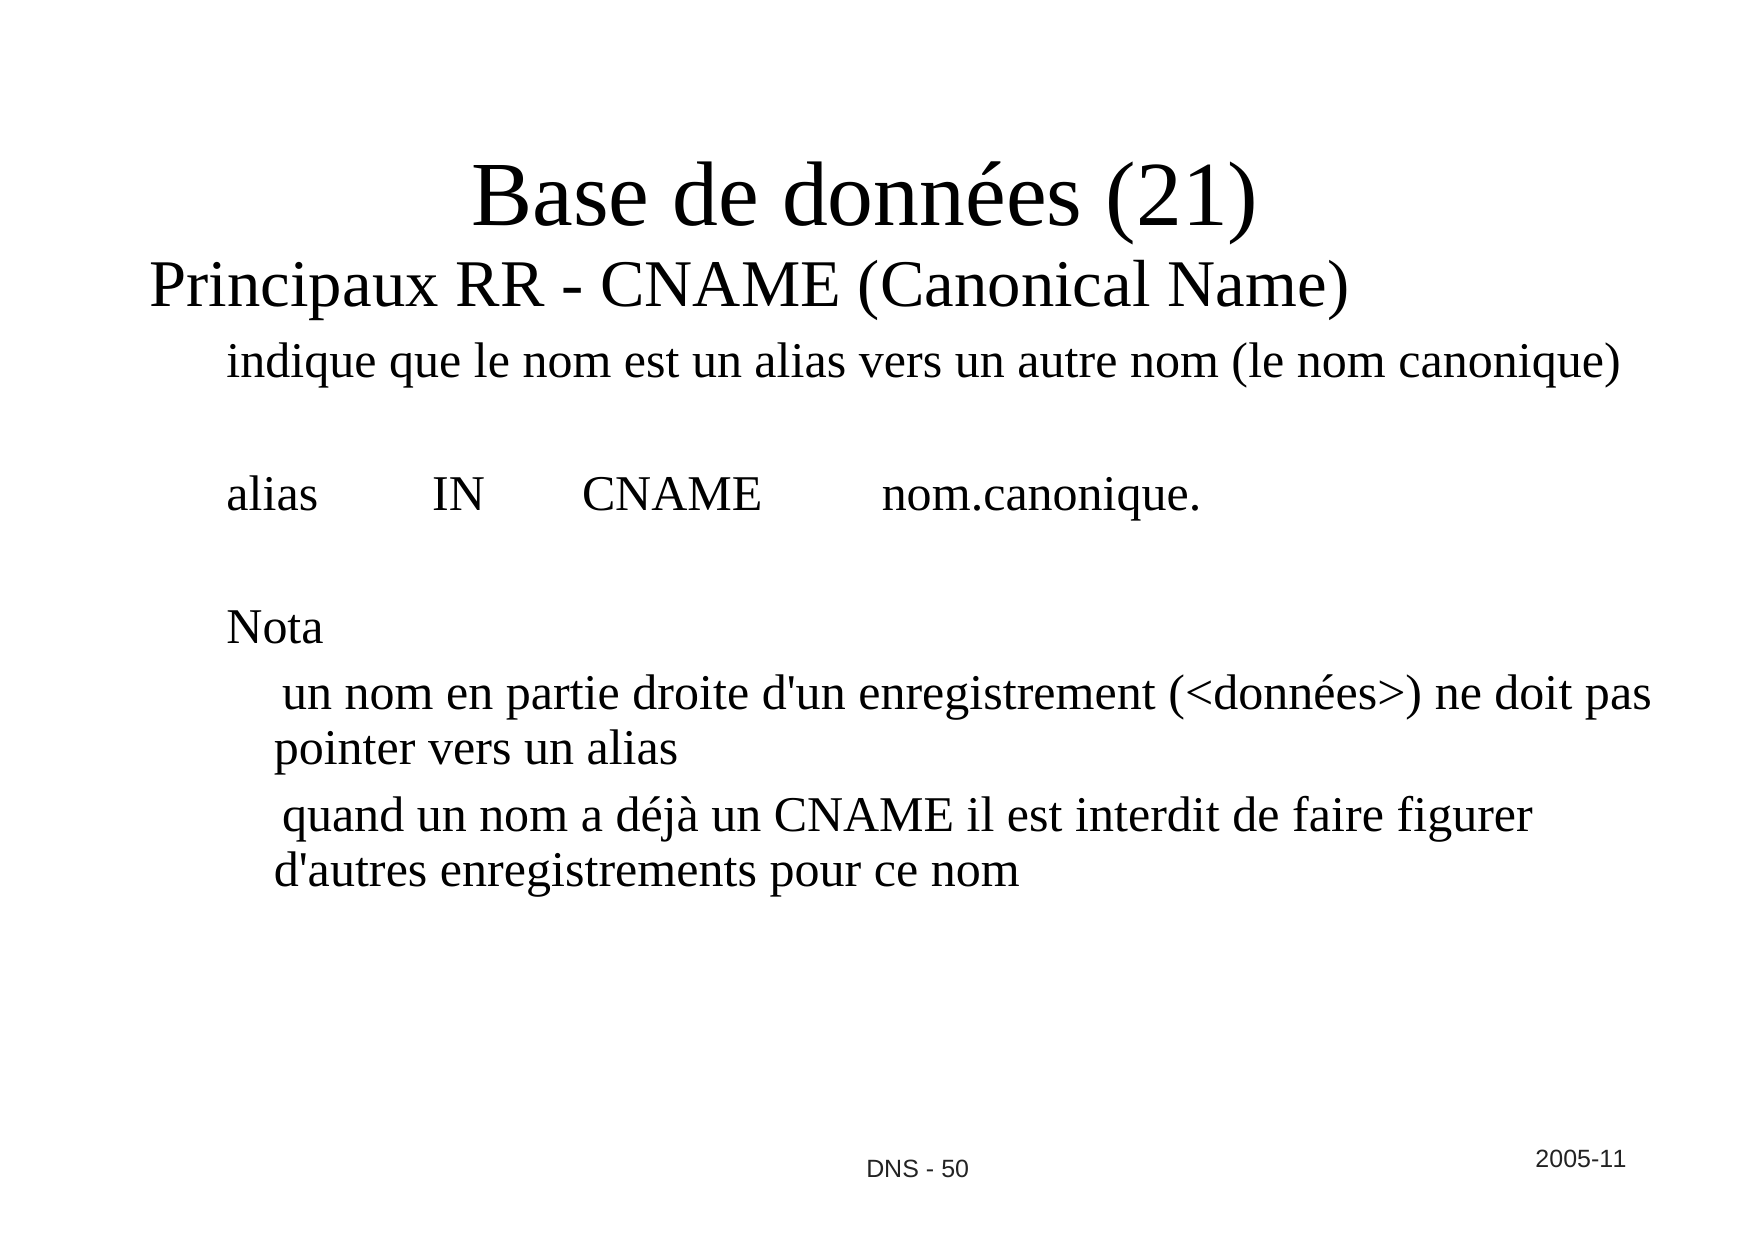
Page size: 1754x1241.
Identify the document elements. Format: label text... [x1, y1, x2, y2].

title Base de données (21) [187, 109, 1545, 239]
list Principaux RR - CNAME (Canonical Name) indique que le nom est un alias vers un autre nom (le nom canonique) alias IN CNAME nom.canonique. Nota un nom en partie droite d'un enregistrement (<données>) ne doit pas pointer vers un alias quand un nom a déjà un CNAME il est interdit de faire figurer d'autres enregistrements pour ce nom [116, 239, 1689, 1023]
